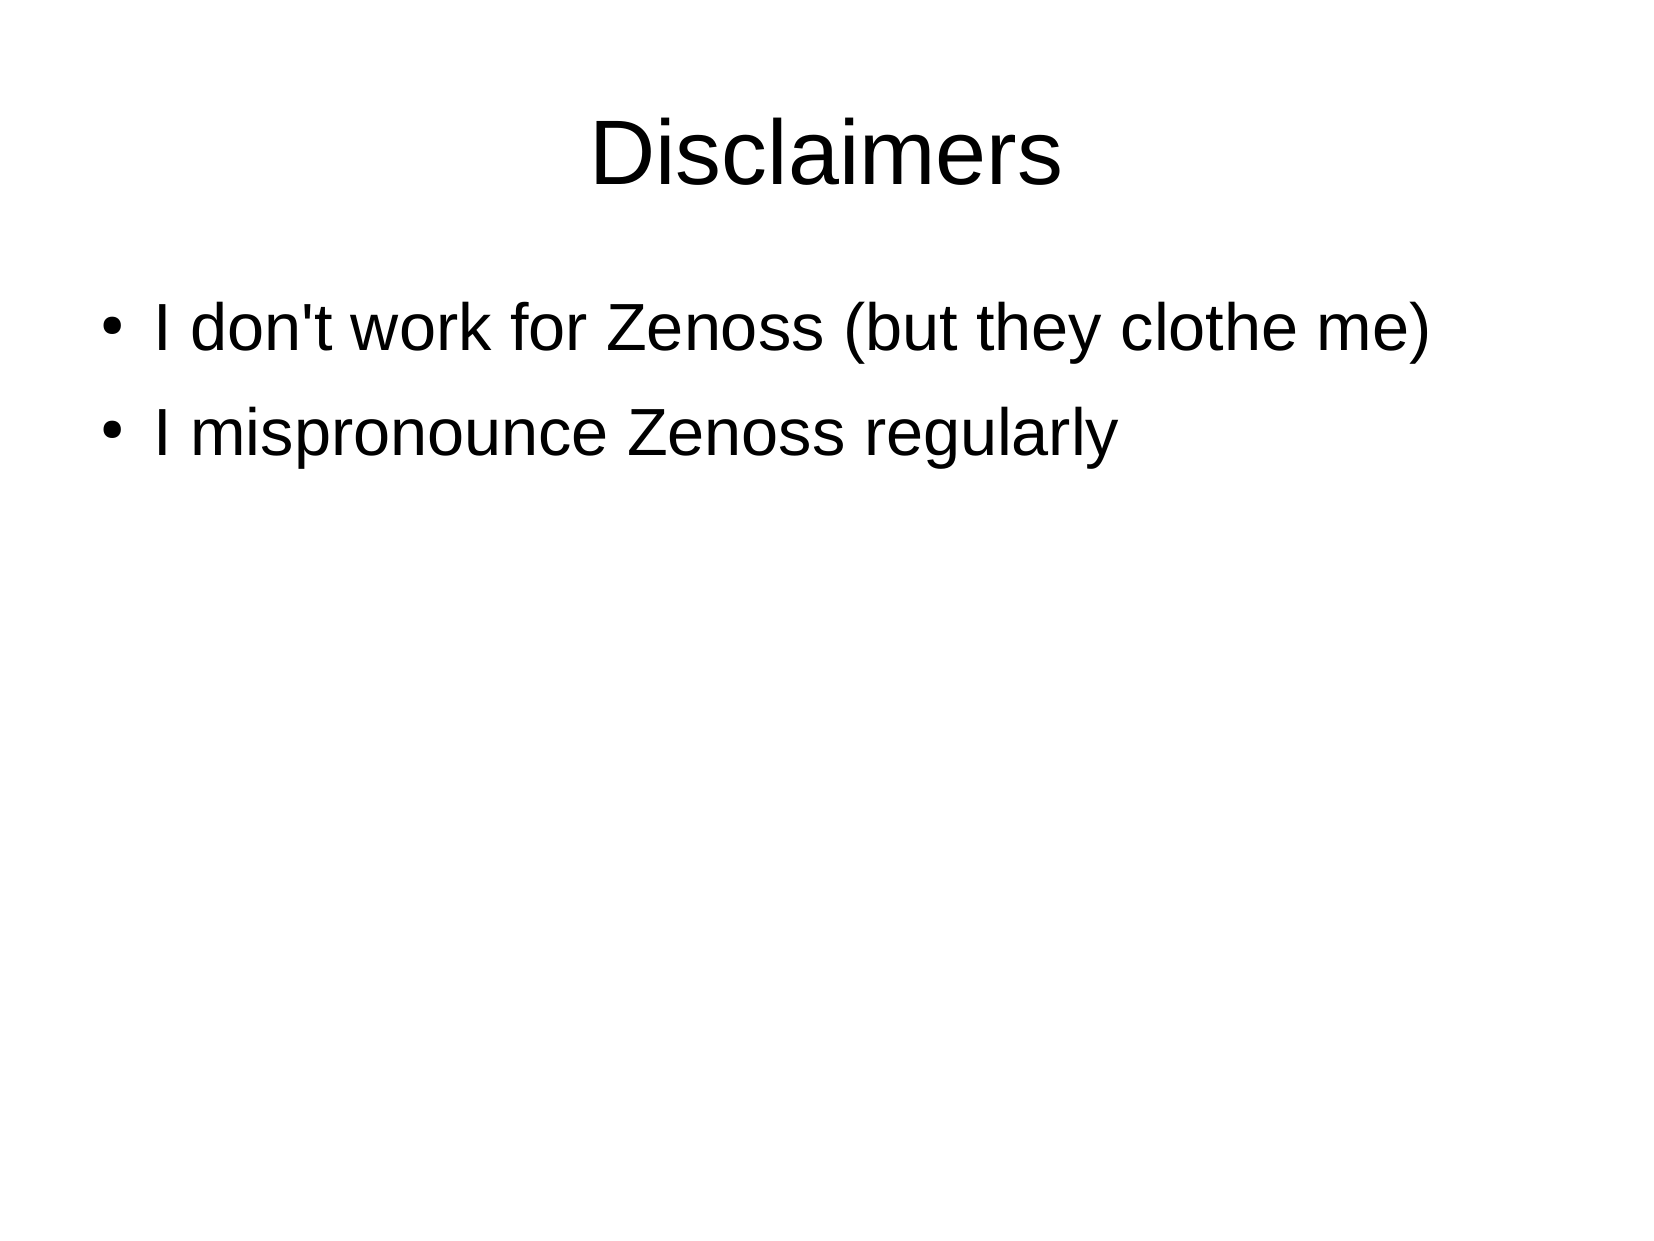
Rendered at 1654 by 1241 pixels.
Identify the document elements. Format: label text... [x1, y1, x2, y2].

title Disclaimers [82, 49, 1571, 257]
list I don't work for Zenoss (but they clothe me) I mispronounce Zenoss regularly [82, 290, 1571, 1109]
